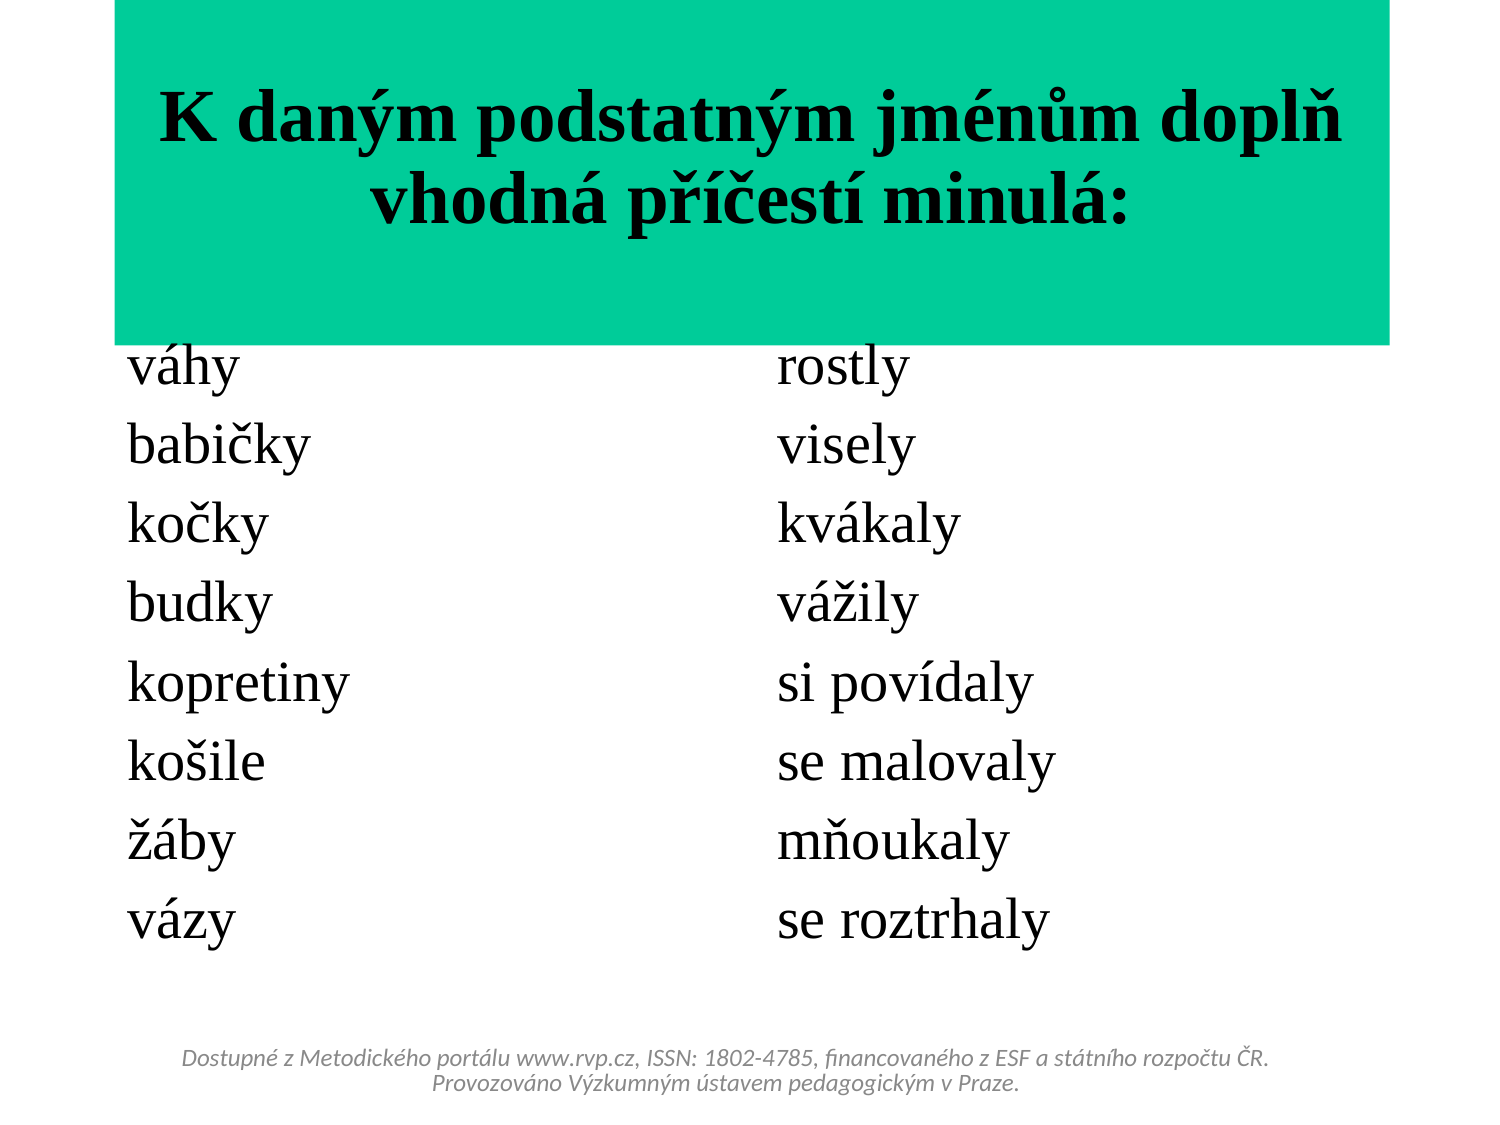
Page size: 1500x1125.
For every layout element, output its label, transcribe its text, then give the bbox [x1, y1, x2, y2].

title K daným podstatným jménům doplň vhodná příčestí minulá: [114, 0, 1390, 346]
list rostly visely kvákaly vážily si povídaly se malovaly mňoukaly se roztrhaly [762, 324, 1388, 1002]
text_box Dostupné z Metodického portálu www.rvp.cz, ISSN: 1802-4785, financovaného z ESF a státního rozpočtu ČR. Provozováno Výzkumným ústavem pedagogickým v Praze. [105, 1042, 1348, 1103]
list váhy babičky kočky budky kopretiny košile žáby vázy [112, 324, 738, 1042]
